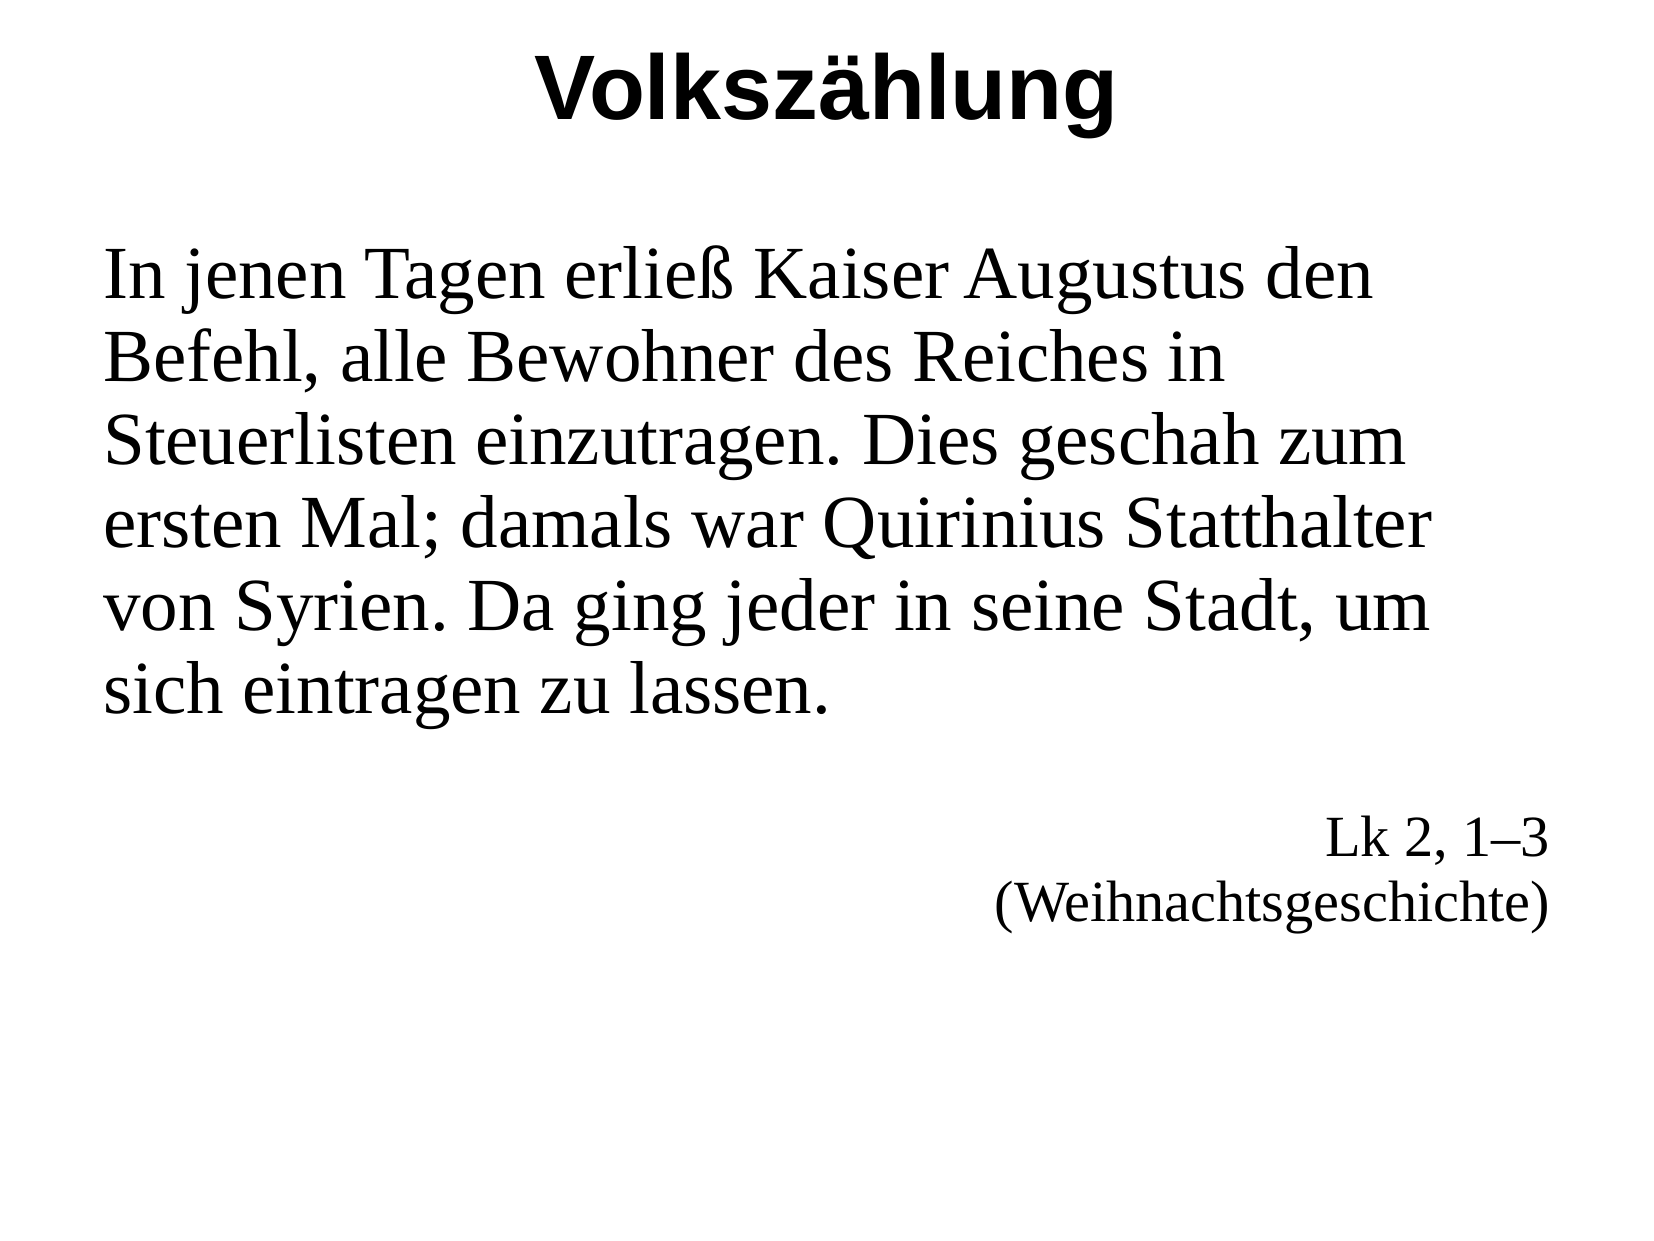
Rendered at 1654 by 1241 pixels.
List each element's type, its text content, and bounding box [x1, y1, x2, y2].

text_box Volkszählung [88, 29, 1565, 147]
text_box In jenen Tagen erließ Kaiser Augustus den Befehl, alle Bewohner des Reiches in Steuerlisten einzutragen. Dies geschah zum ersten Mal; damals war Quirinius Statthalter von Syrien. Da ging jeder in seine Stadt, um sich eintragen zu lassen. [88, 224, 1565, 738]
text_box Lk 2, 1–3 (Weihnachtsgeschichte) [88, 797, 1565, 944]
